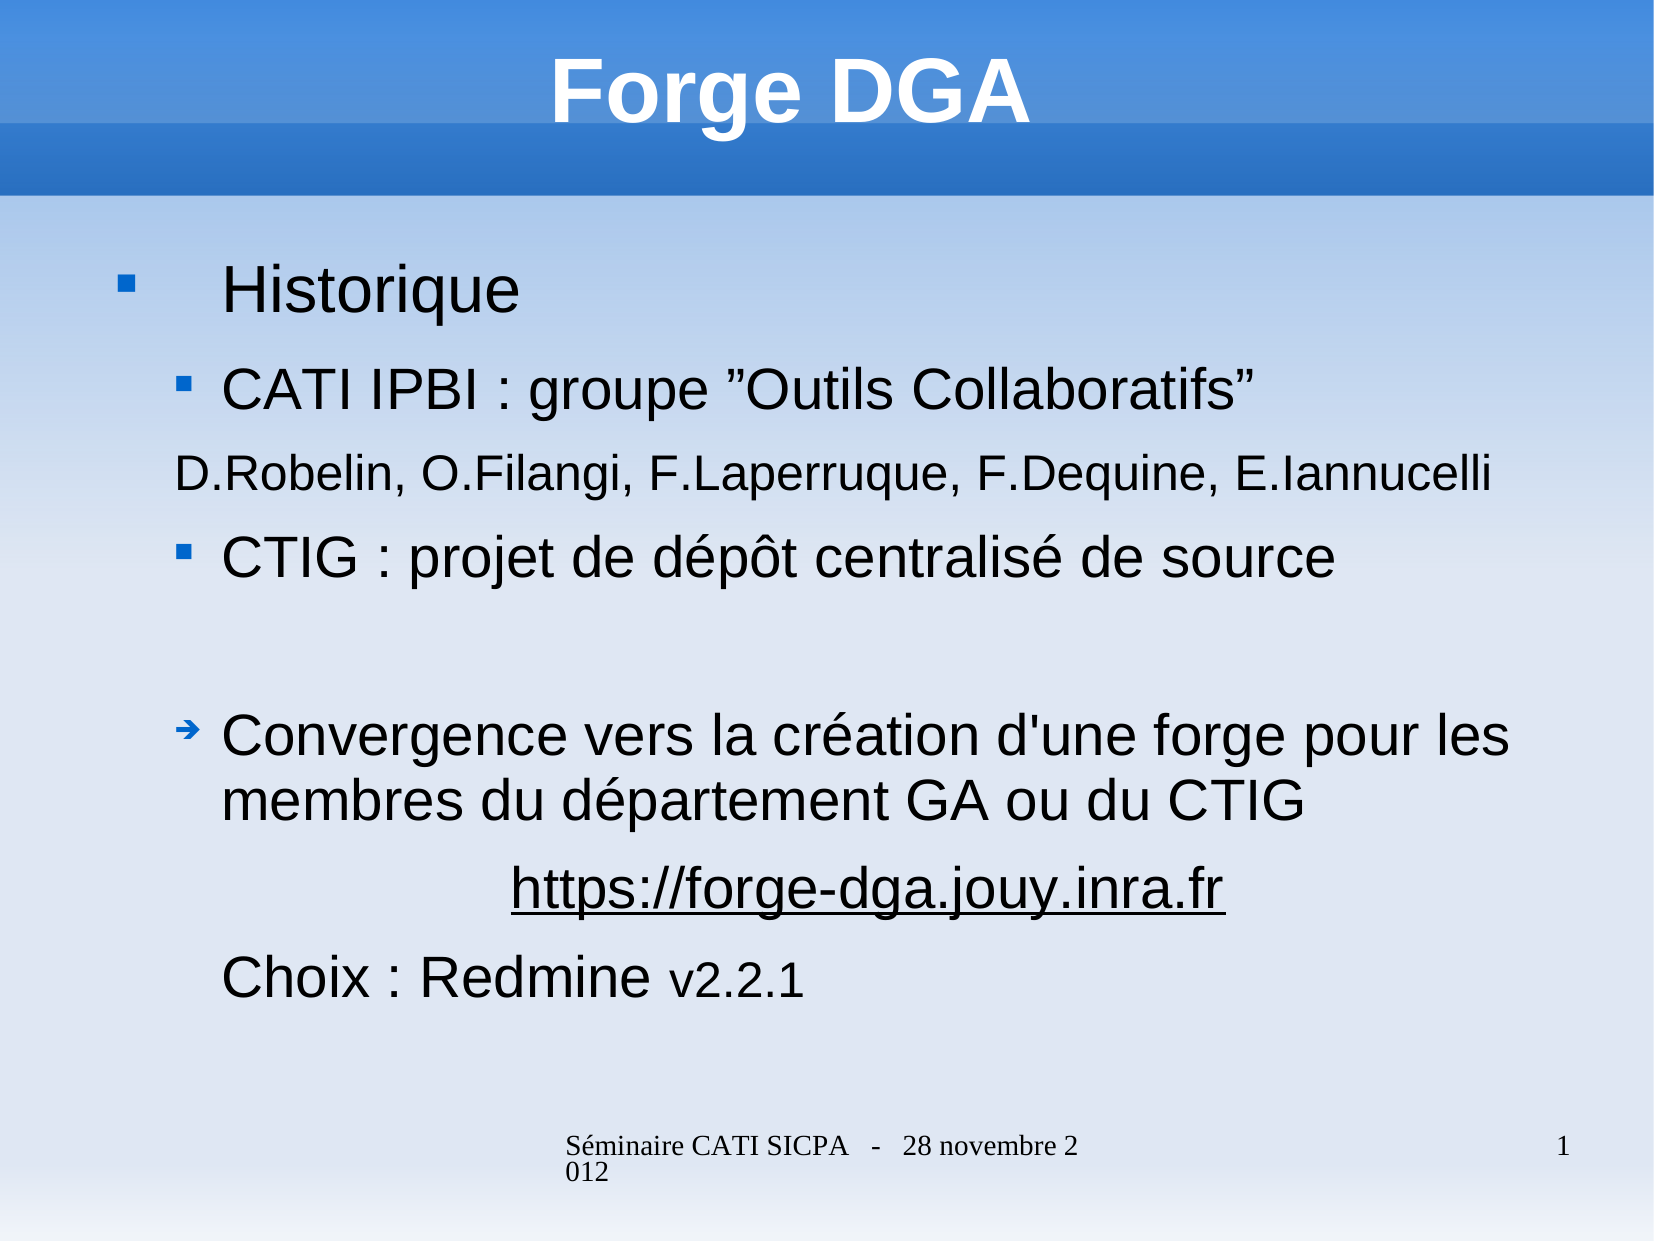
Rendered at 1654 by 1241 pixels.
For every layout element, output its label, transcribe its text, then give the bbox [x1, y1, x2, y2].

list Historique CATI IPBI : groupe ”Outils Collaboratifs” D.Robelin, O.Filangi, F.Laperruque, F.Dequine, E.Iannucelli CTIG : projet de dépôt centralisé de source Convergence vers la création d'une forge pour les membres du département GA ou du CTIG https://forge-dga.jouy.inra.fr Choix : Redmine v2.2.1 [79, 248, 1515, 1011]
picture [0, 0, 1654, 1241]
title Forge DGA [73, 0, 1509, 178]
